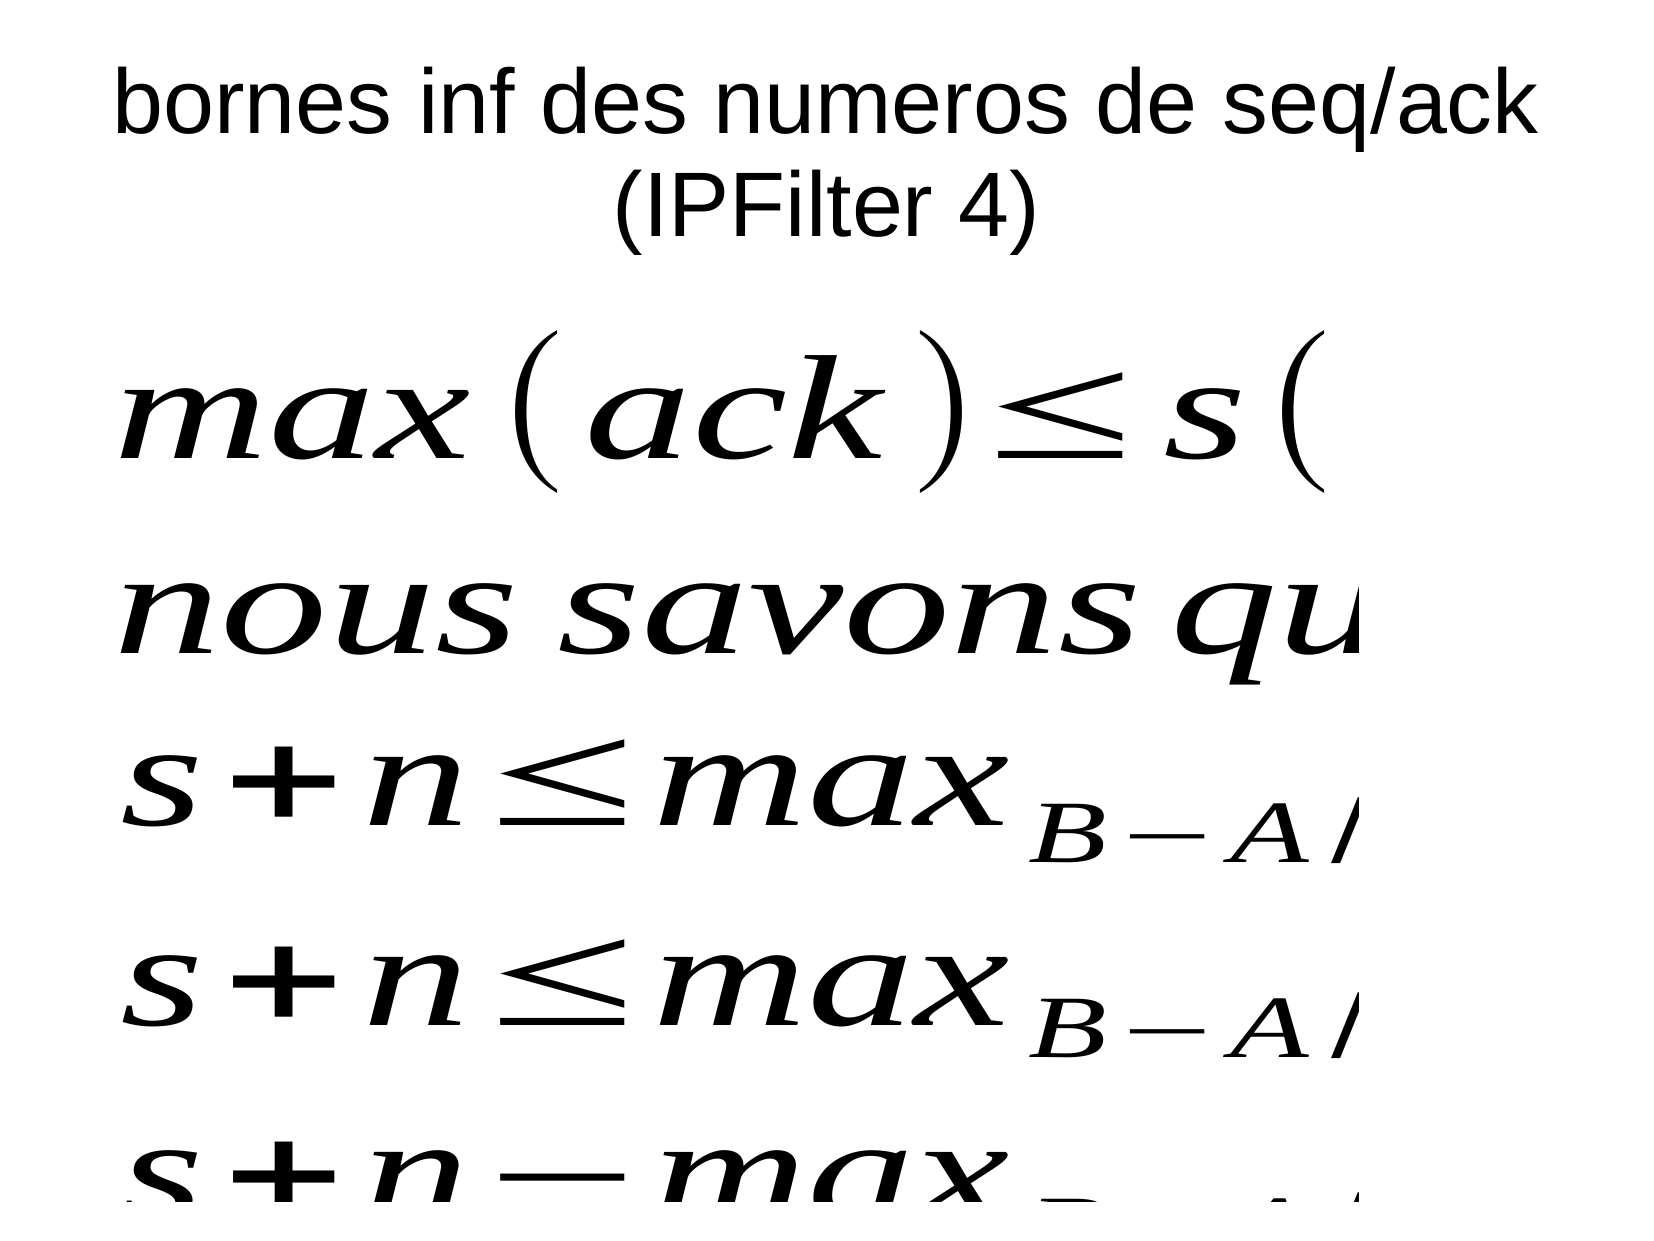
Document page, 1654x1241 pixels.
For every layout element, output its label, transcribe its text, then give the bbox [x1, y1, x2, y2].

title bornes inf des numeros de seq/ack (IPFilter 4) [82, 39, 1571, 267]
chart [86, 323, 1359, 1202]
